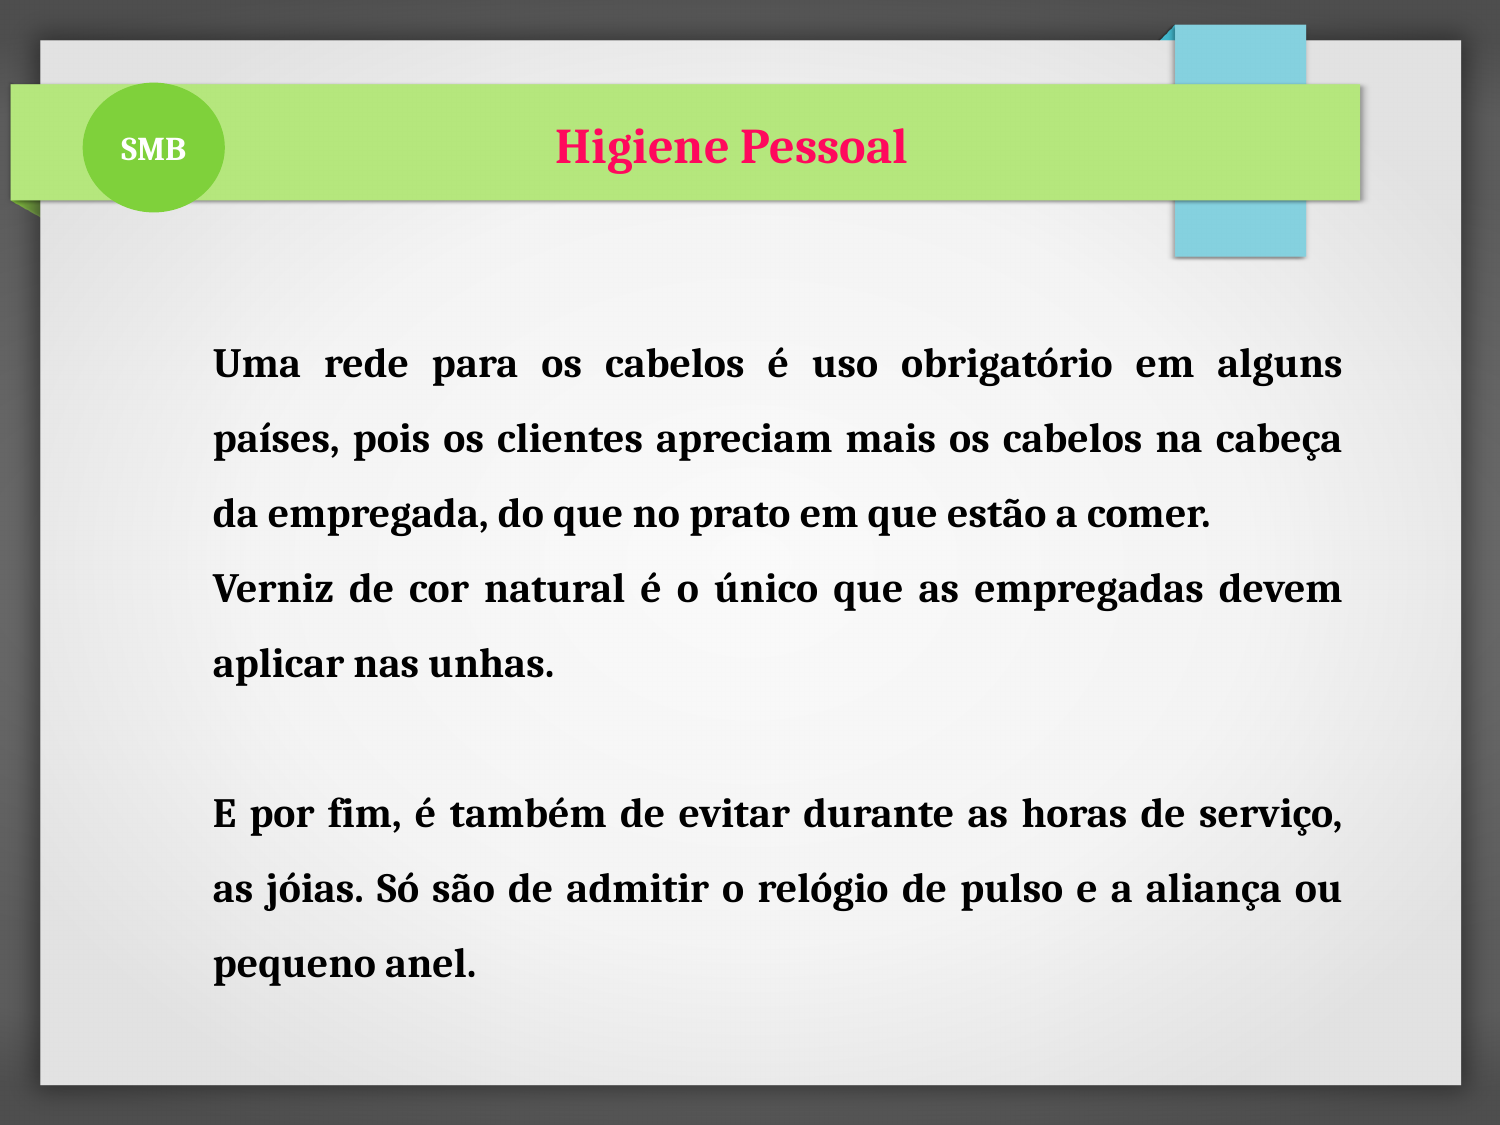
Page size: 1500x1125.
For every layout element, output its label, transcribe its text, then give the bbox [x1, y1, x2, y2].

picture [0, 0, 1500, 1125]
text_box SMB [82, 82, 225, 213]
text_box Higiene Pessoal [531, 106, 969, 182]
text_box Uma rede para os cabelos é uso obrigatório em alguns países, pois os clientes apreciam mais os cabelos na cabeça da empregada, do que no prato em que estão a comer. Verniz de cor natural é o único que as empregadas devem aplicar nas unhas. E por fim, é também de evitar durante as horas de serviço, as jóias. Só são de admitir o relógio de pulso e a aliança ou pequeno anel. [198, 303, 1359, 994]
